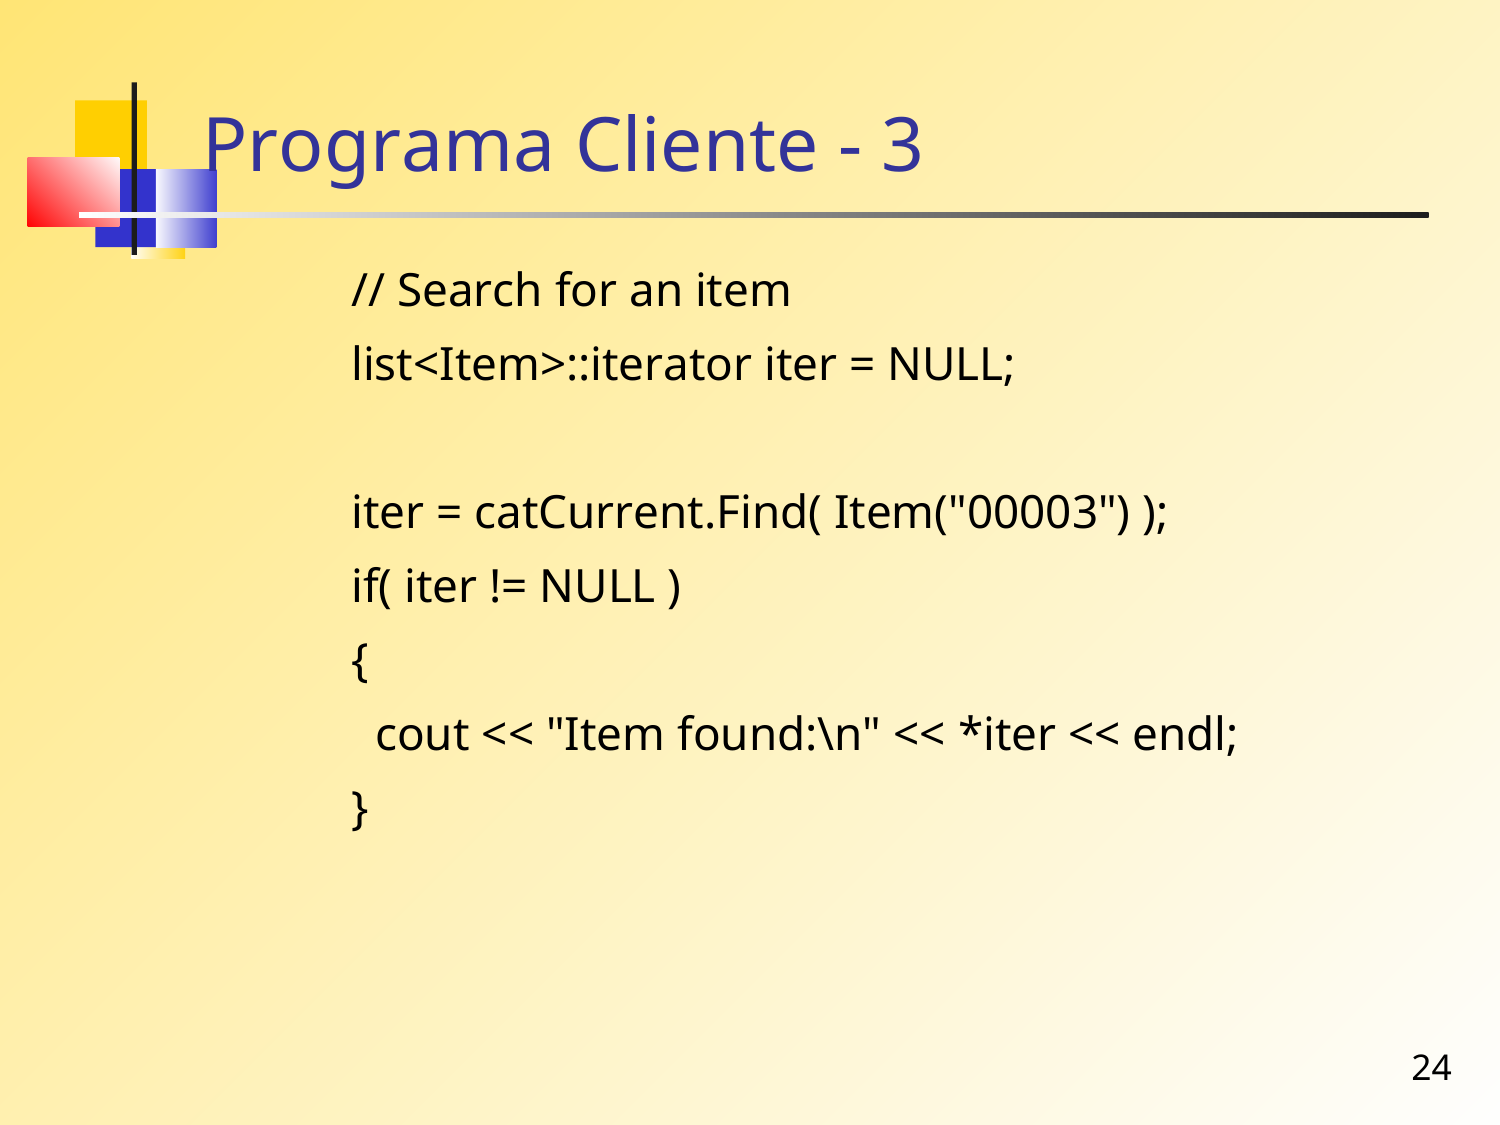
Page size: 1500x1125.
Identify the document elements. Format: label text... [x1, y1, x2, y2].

title Programa Cliente - 3 [187, 37, 1466, 201]
list // Search for an item list<Item>::iterator iter = NULL; iter = catCurrent.Find( Item("00003") ); if( iter != NULL )‏ { cout << "Item found:\n" << *iter << endl; } [312, 249, 1463, 1013]
